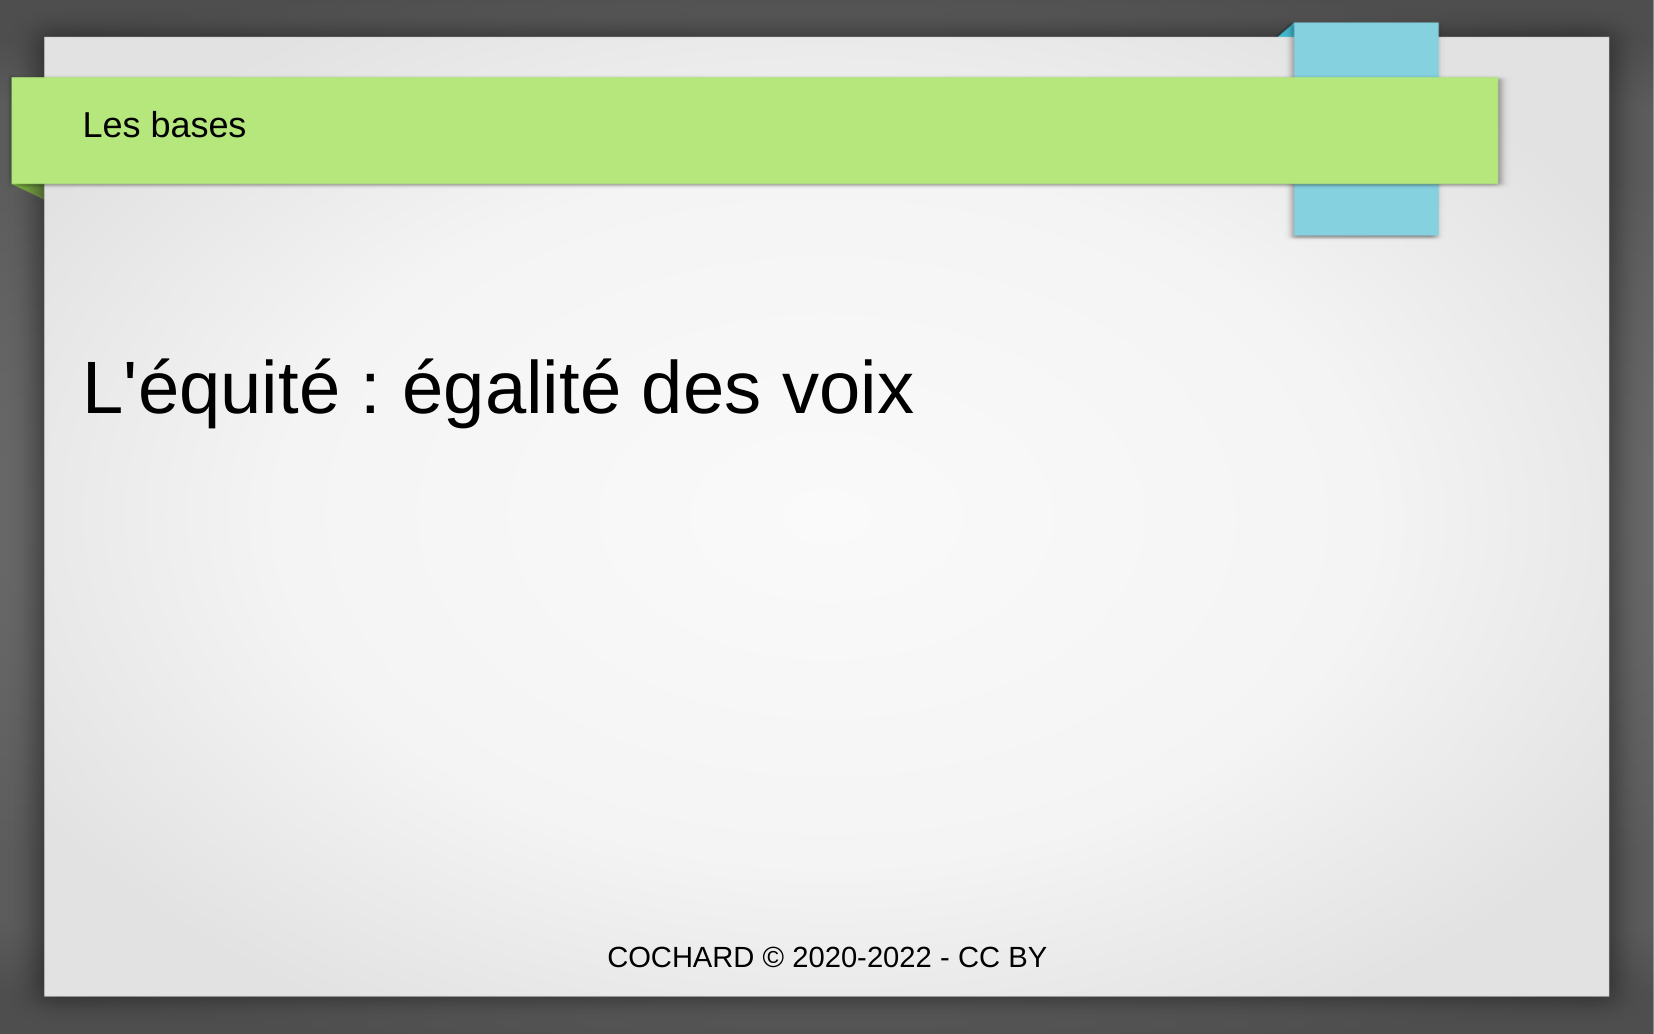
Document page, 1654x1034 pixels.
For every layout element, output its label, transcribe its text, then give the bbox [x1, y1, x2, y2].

list L'équité : égalité des voix [82, 249, 1571, 849]
title Les bases [82, 39, 1235, 210]
picture [0, 0, 1654, 1034]
